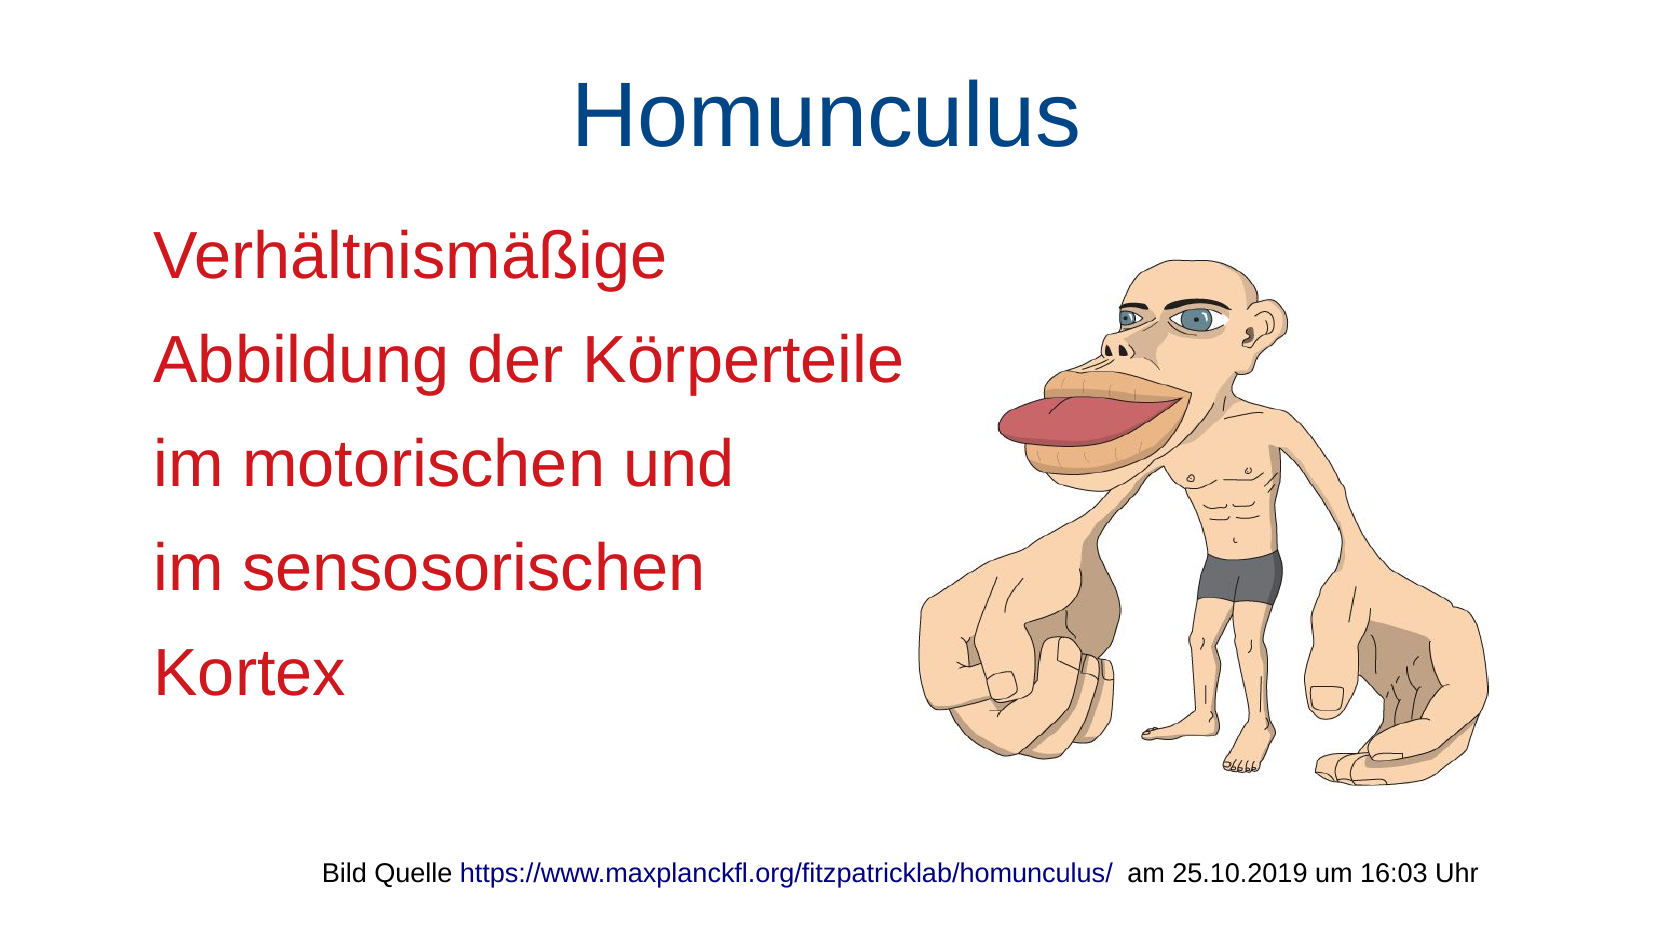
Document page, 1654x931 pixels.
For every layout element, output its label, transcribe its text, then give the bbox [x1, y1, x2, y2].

list Verhältnismäßige Abbildung der Körperteile im motorischen und im sensosorischen Kortex [82, 217, 1571, 758]
title Homunculus [82, 37, 1571, 193]
text_box Bild Quelle https://www.maxplanckfl.org/fitzpatricklab/homunculus/ am 25.10.2019 um 16:03 Uhr [307, 850, 1612, 896]
picture [918, 259, 1489, 786]
